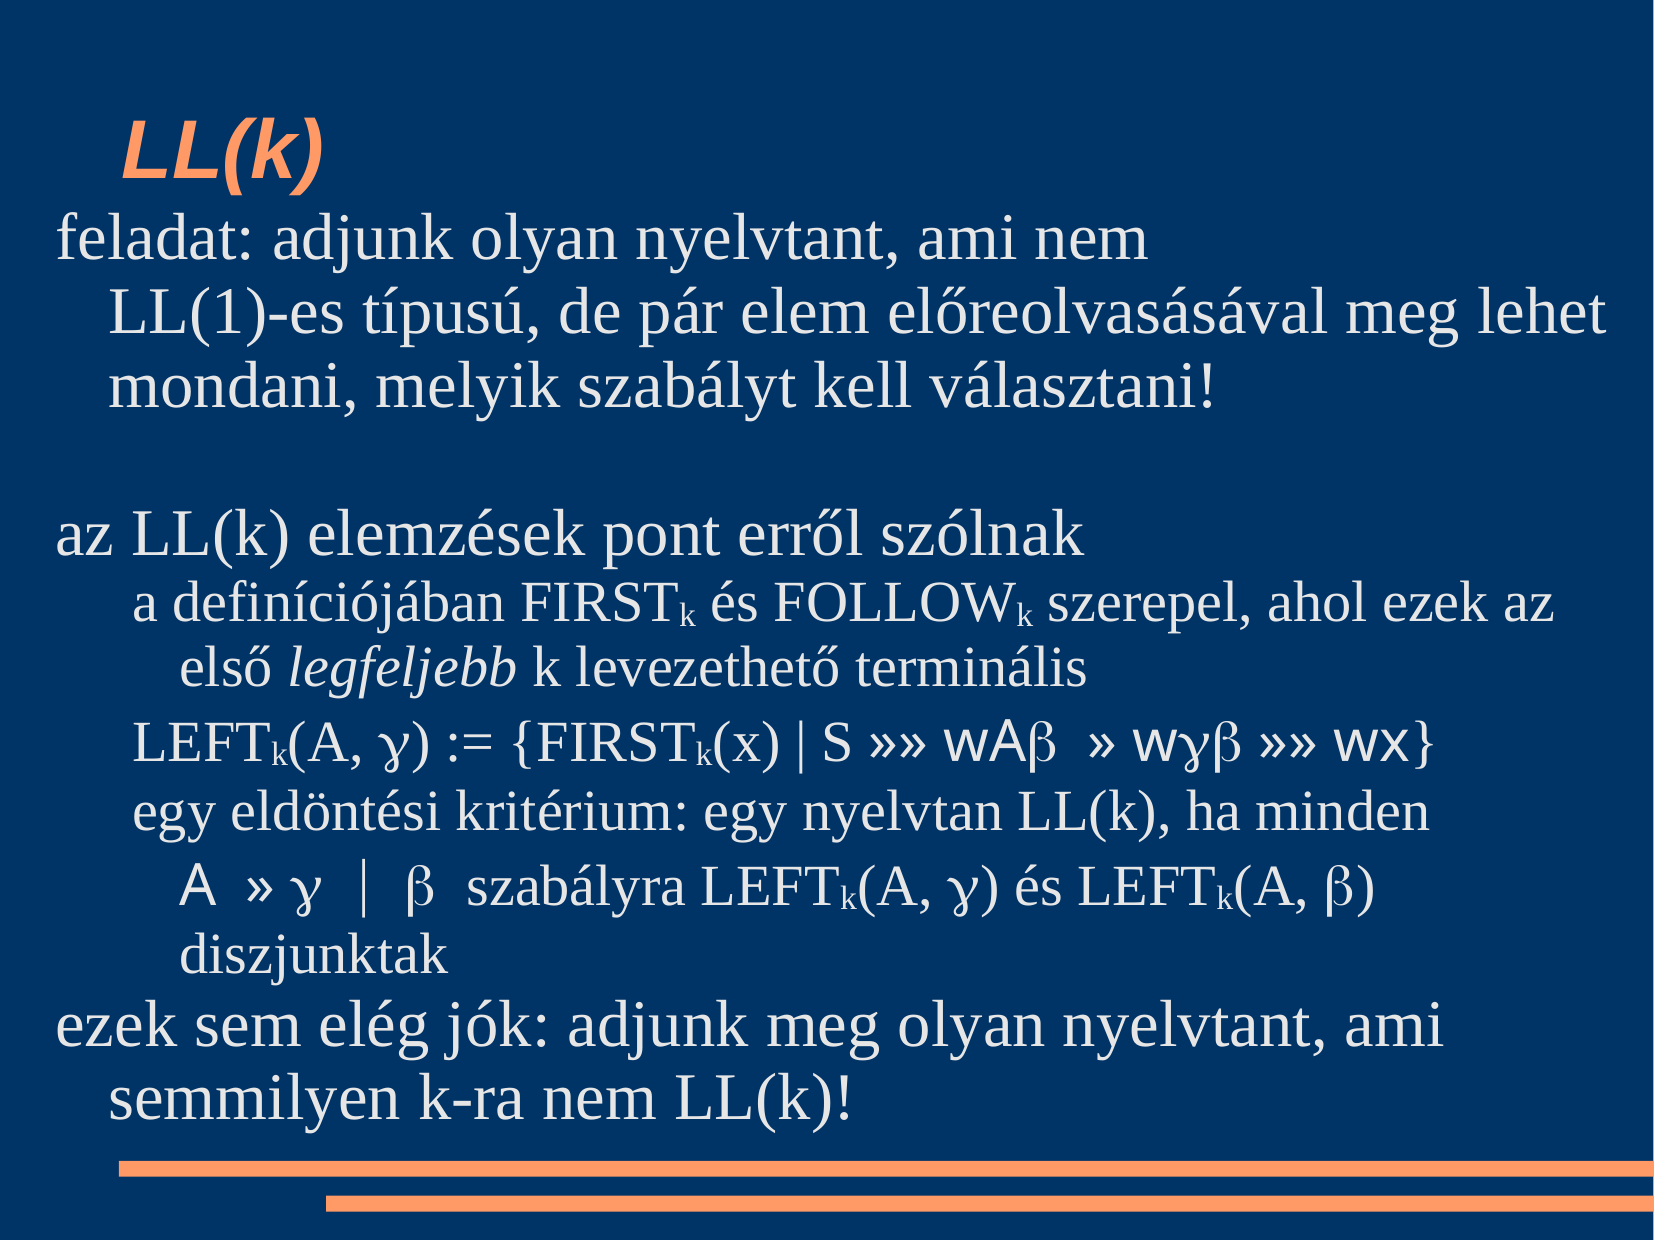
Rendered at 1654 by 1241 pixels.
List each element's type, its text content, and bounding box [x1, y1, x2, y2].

title LL(k) [121, 46, 1534, 199]
list feladat: adjunk olyan nyelvtant, ami nem LL(1)-es típusú, de pár elem előreolvasásával meg lehet mondani, melyik szabályt kell választani! az LL(k) elemzések pont erről szólnak a definíciójában FIRSTk és FOLLOWk szerepel, ahol ezek az első legfeljebb k levezethető terminális LEFTk(A, g) := {FIRSTk(x) | S »» wAb » wgb »» wx} egy eldöntési kritérium: egy nyelvtan LL(k), ha minden A » g | b szabályra LEFTk(A, g) és LEFTk(A, b) diszjunktak ezek sem elég jók: adjunk meg olyan nyelvtant, ami semmilyen k-ra nem LL(k)! [37, 199, 1613, 1163]
